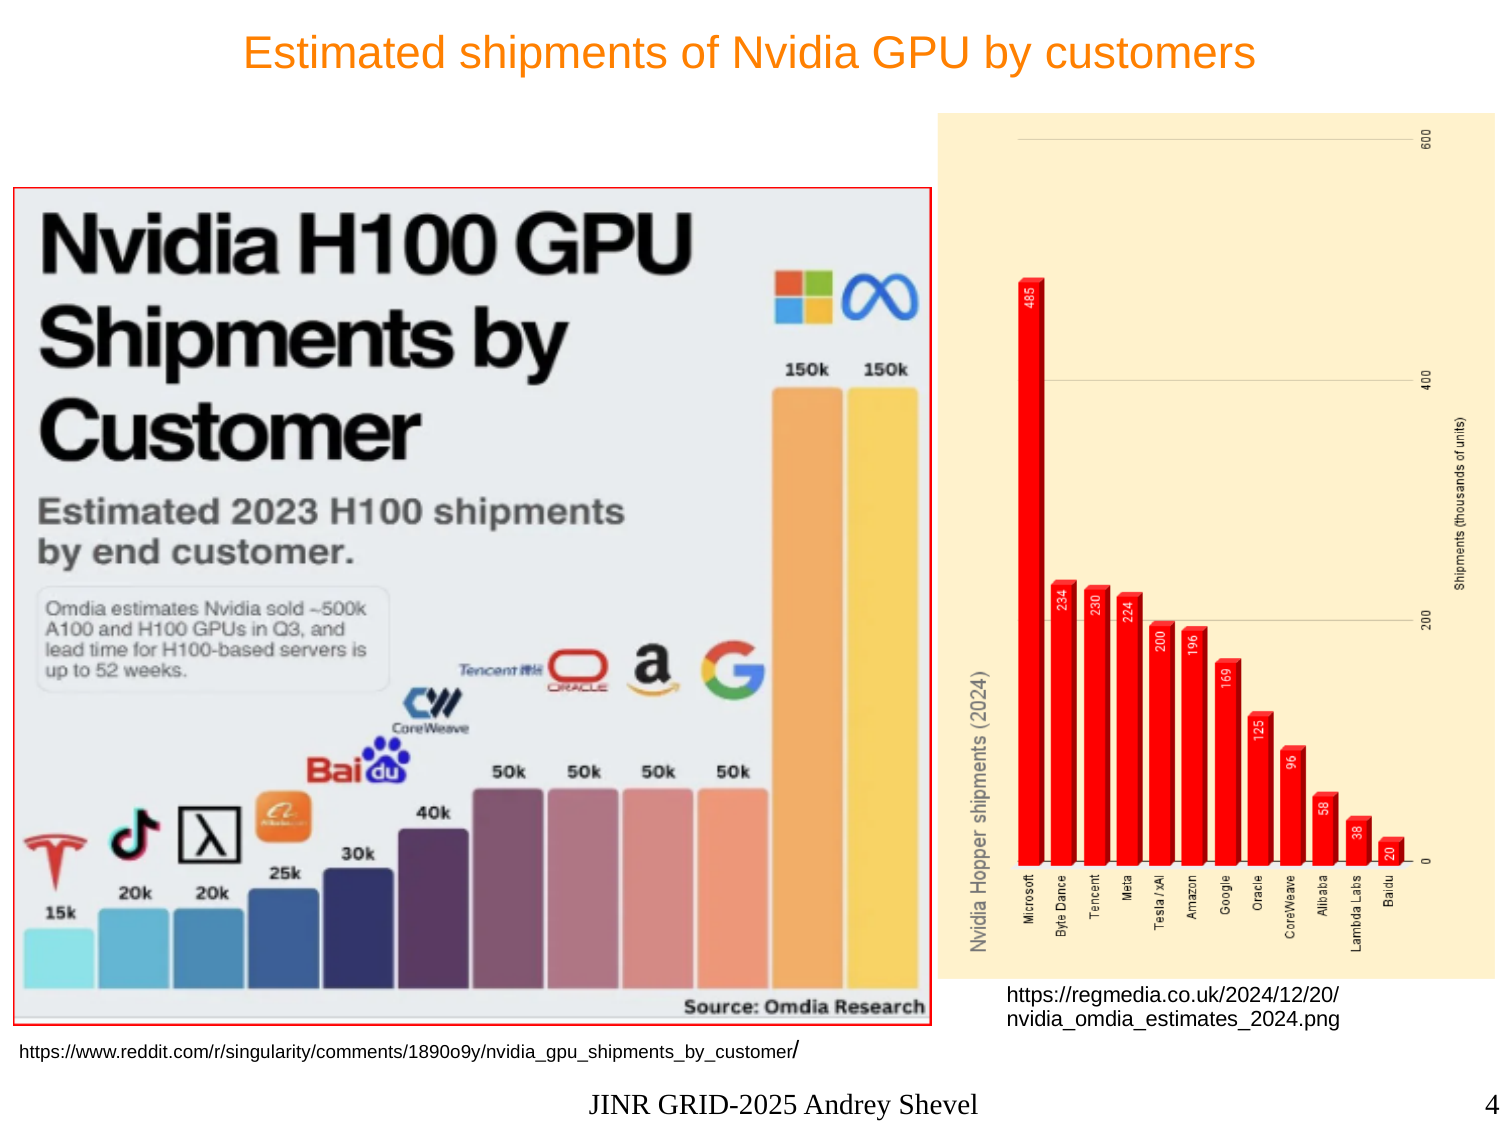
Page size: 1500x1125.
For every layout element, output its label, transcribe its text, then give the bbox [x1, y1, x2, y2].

picture [13, 187, 932, 1026]
title Estimated shipments of Nvidia GPU by customers [75, 13, 1425, 91]
text_box https://www.reddit.com/r/singularity/comments/1890o9y/nvidia_gpu_shipments_by_customer/ [4, 1028, 1138, 1081]
text_box https://regmedia.co.uk/2024/12/20/nvidia_omdia_estimates_2024.png [991, 975, 1426, 1039]
picture [937, 112, 1495, 979]
